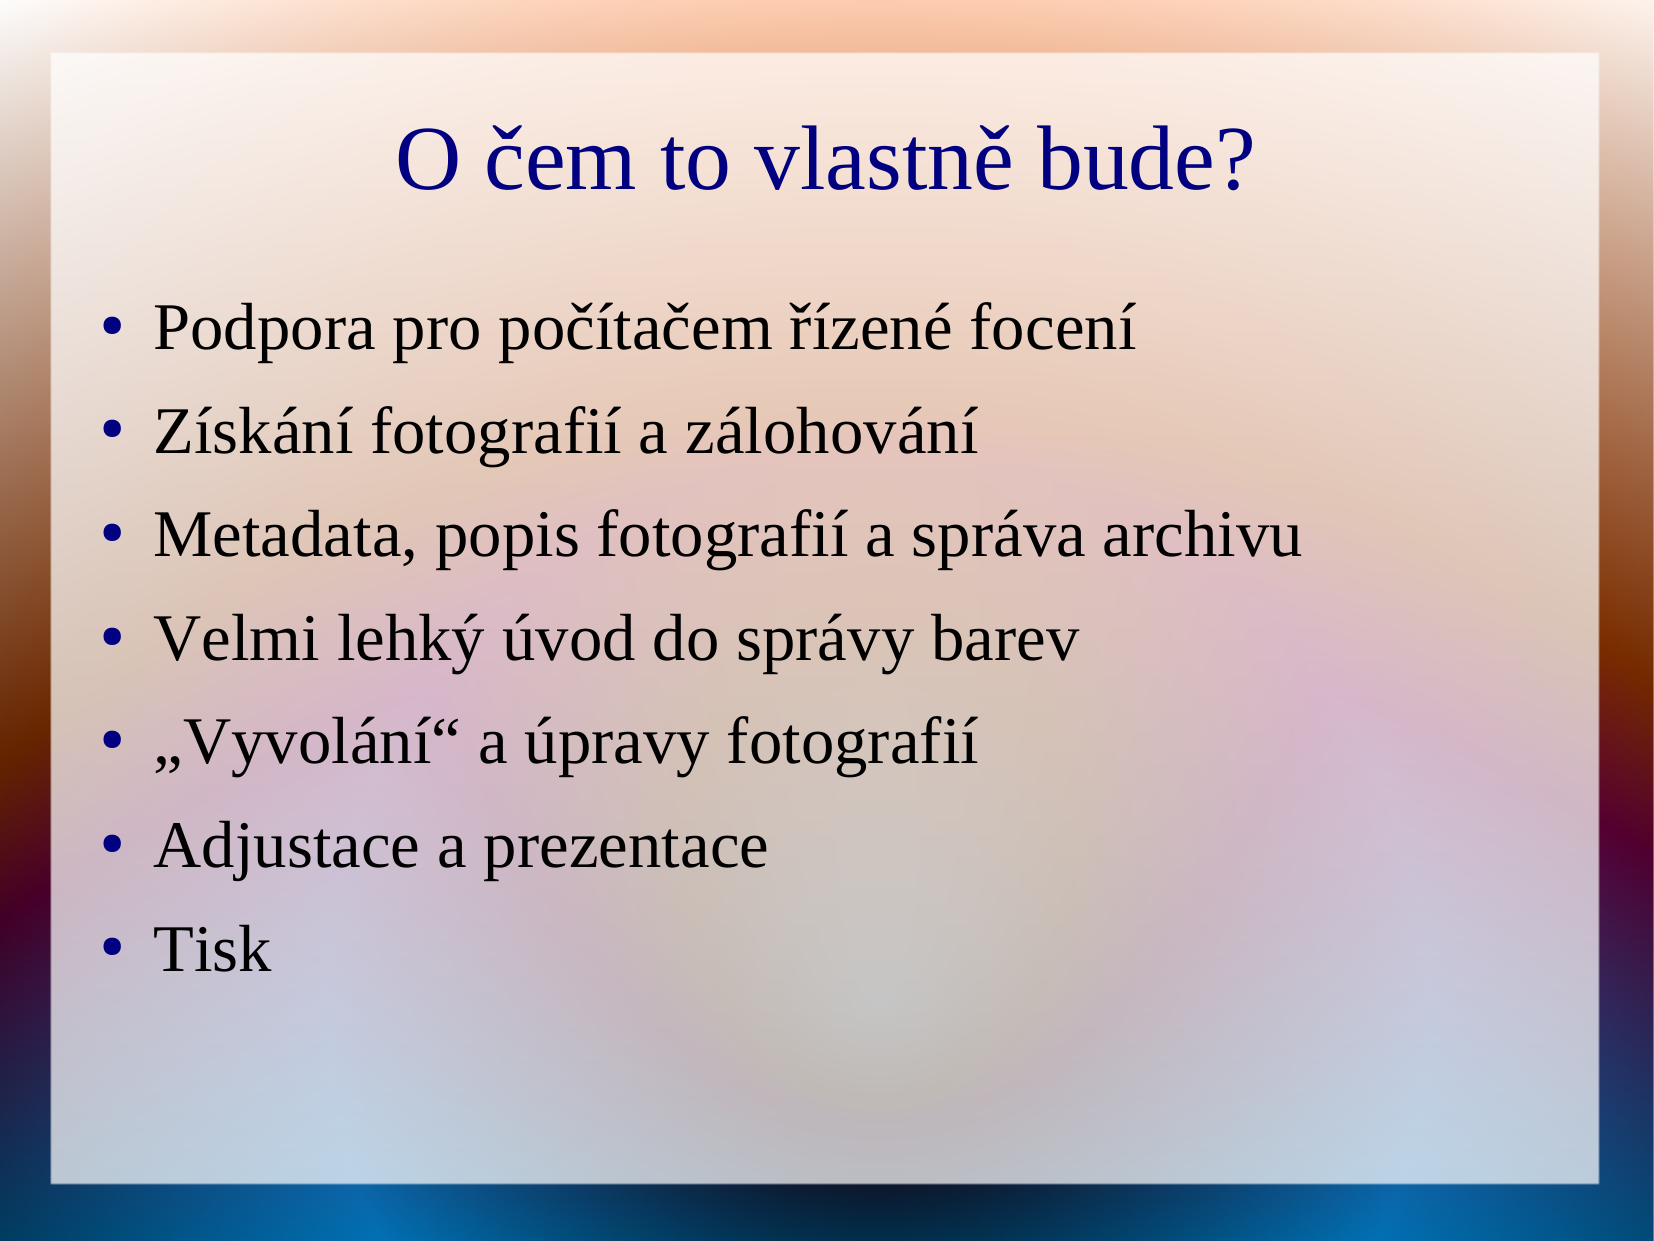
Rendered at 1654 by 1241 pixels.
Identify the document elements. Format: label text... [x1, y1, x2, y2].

title O čem to vlastně bude? [82, 55, 1571, 263]
picture [0, 0, 1654, 1241]
list Podpora pro počítačem řízené focení Získání fotografií a zálohování Metadata, popis fotografií a správa archivu Velmi lehký úvod do správy barev „Vyvolání“ a úpravy fotografií Adjustace a prezentace Tisk [82, 290, 1571, 1094]
